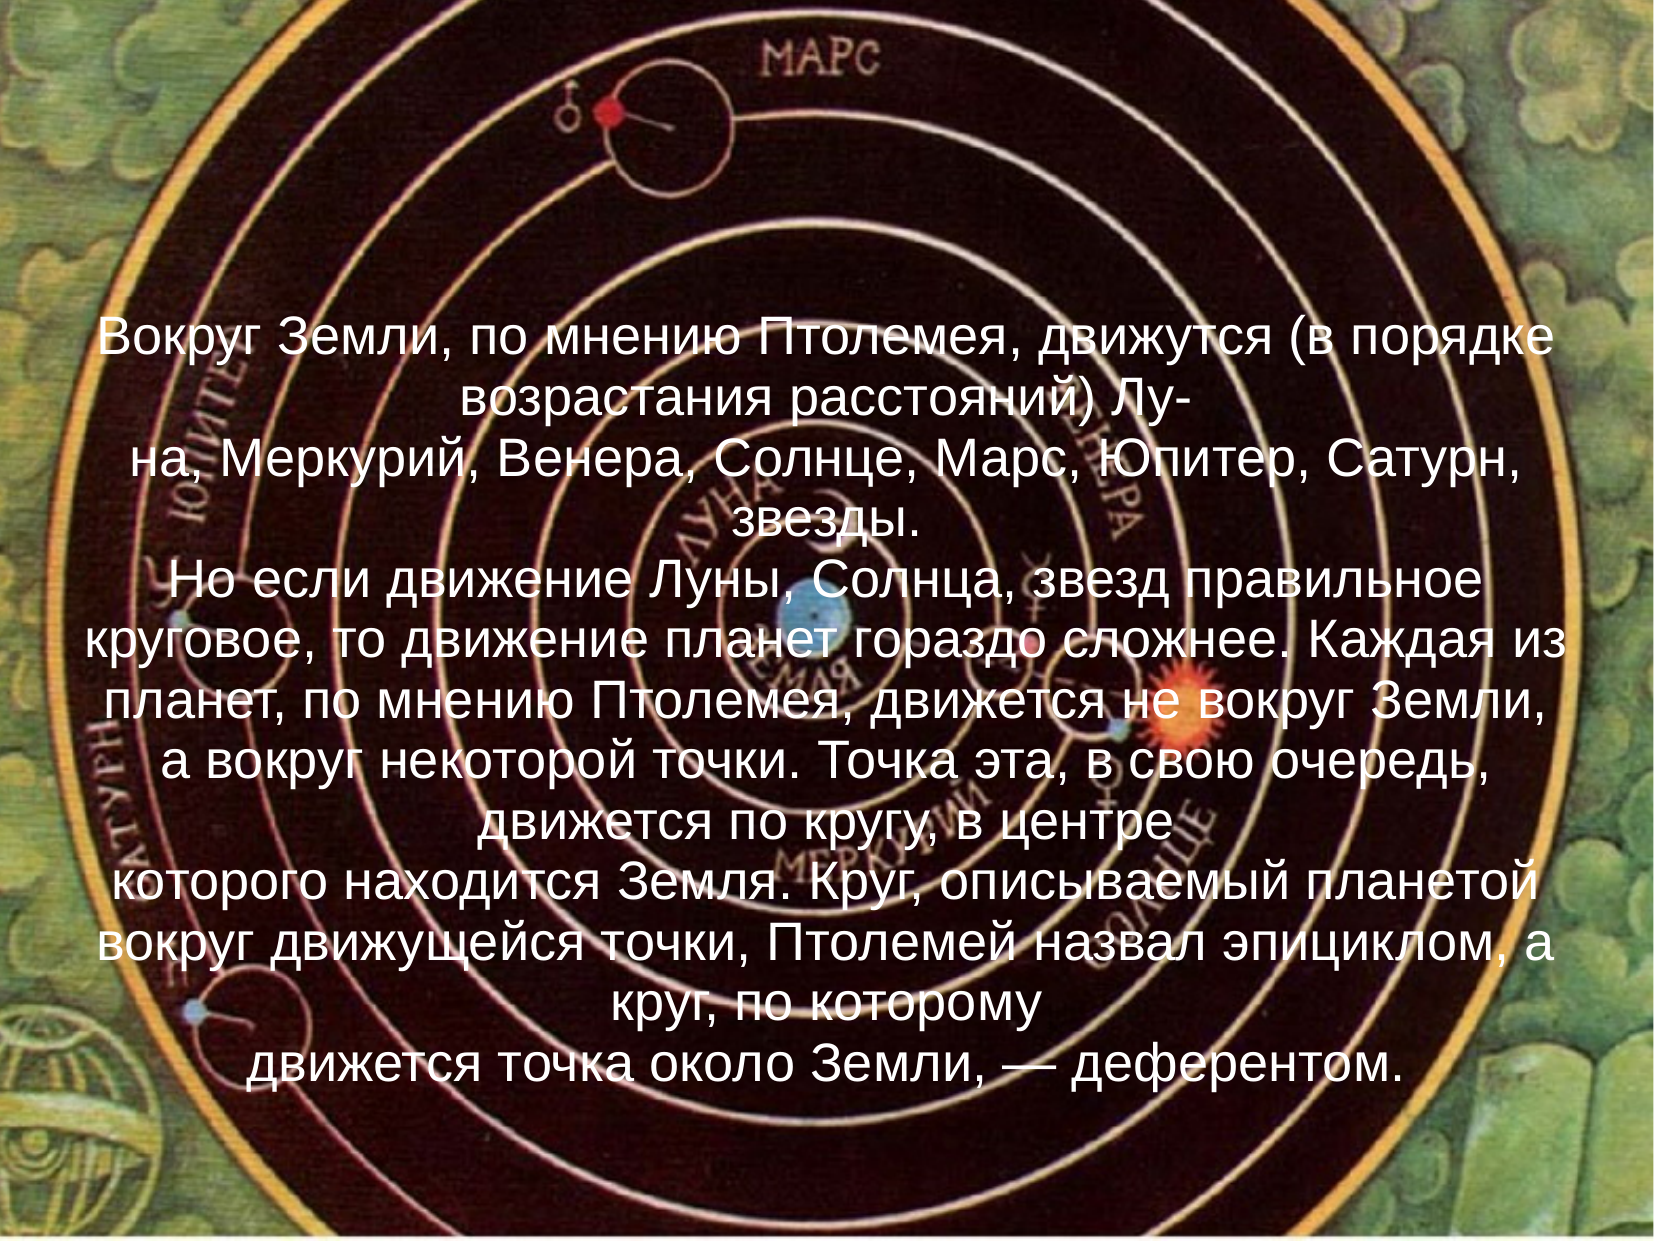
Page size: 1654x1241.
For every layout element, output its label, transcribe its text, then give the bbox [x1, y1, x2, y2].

subtitle Вокруг Земли, по мнению Птолемея, движутся (в порядке возрастания расстояний) Лу- на, Меркурий, Венера, Солнце, Марс, Юпитер, Сатурн, звезды. Но если движение Луны, Солнца, звезд правильное круговое, то движение планет гораздо сложнее. Каждая из планет, по мнению Птолемея, движется не вокруг Земли, а вокруг некоторой точки. Точка эта, в свою очередь, движется по кругу, в центре которого находится Земля. Круг, описываемый планетой вокруг движущейся точки, Птолемей назвал эпициклом, а круг, по которому движется точка около Земли, — деферентом. [82, 297, 1571, 1102]
picture [0, 0, 1654, 1241]
